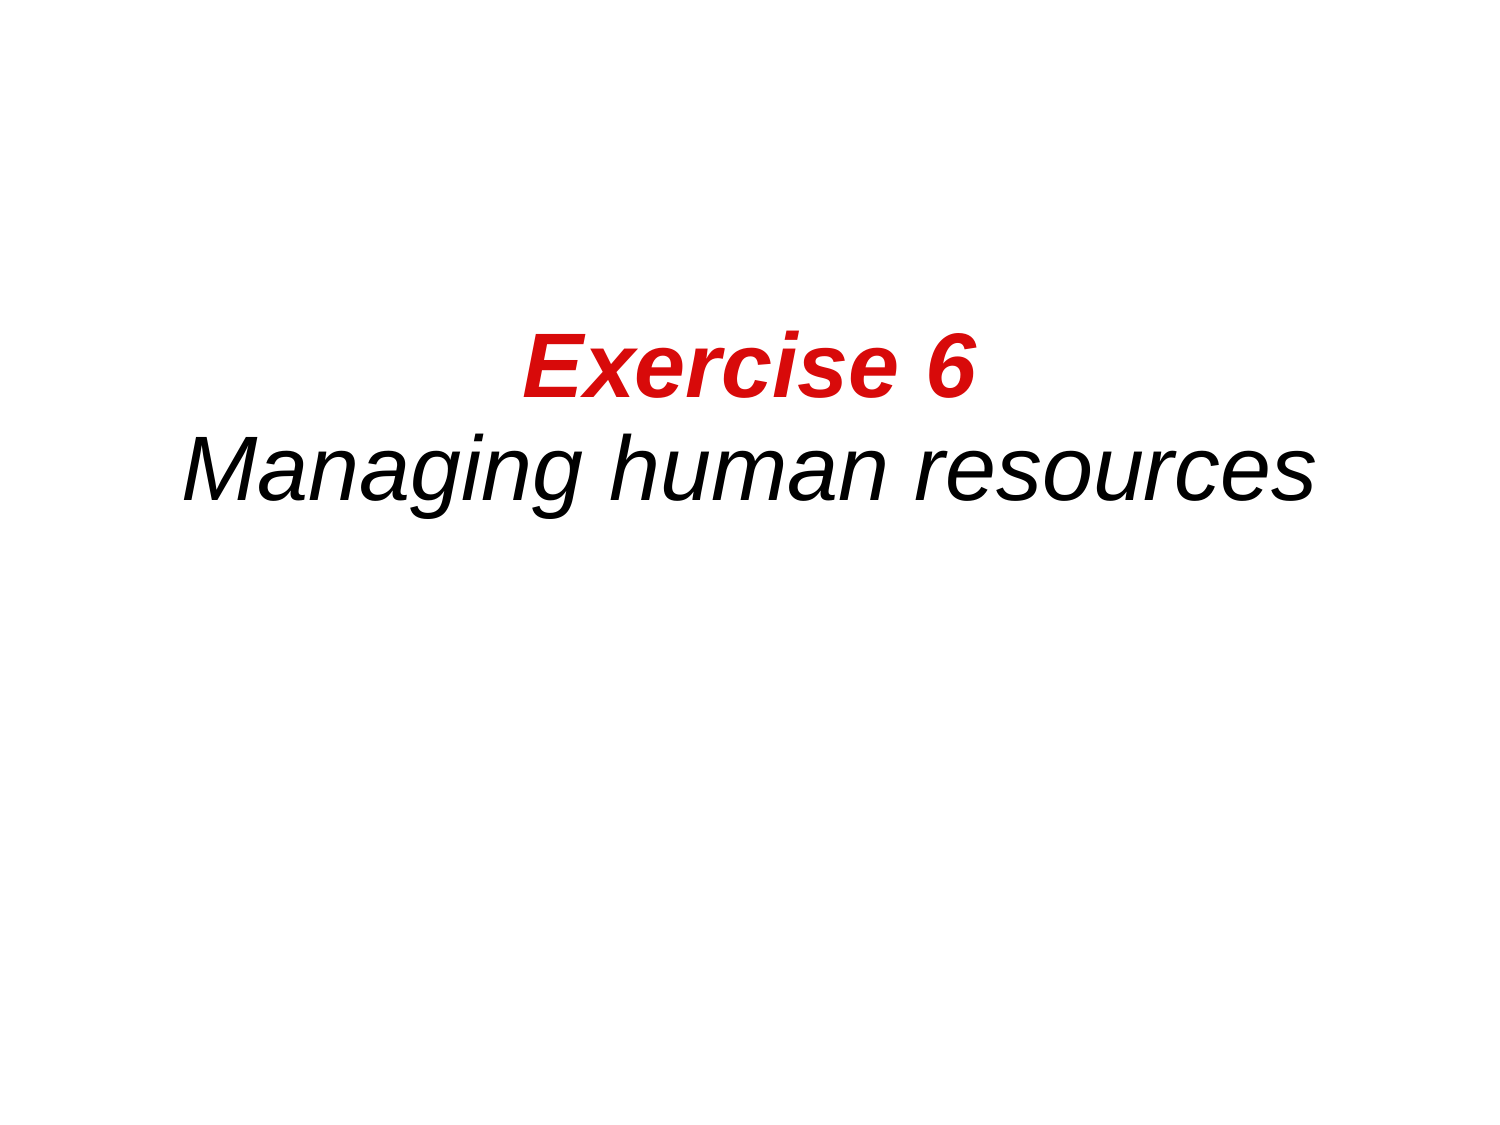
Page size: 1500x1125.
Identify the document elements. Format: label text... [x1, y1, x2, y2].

title Exercise 6 Managing human resources [112, 296, 1388, 642]
